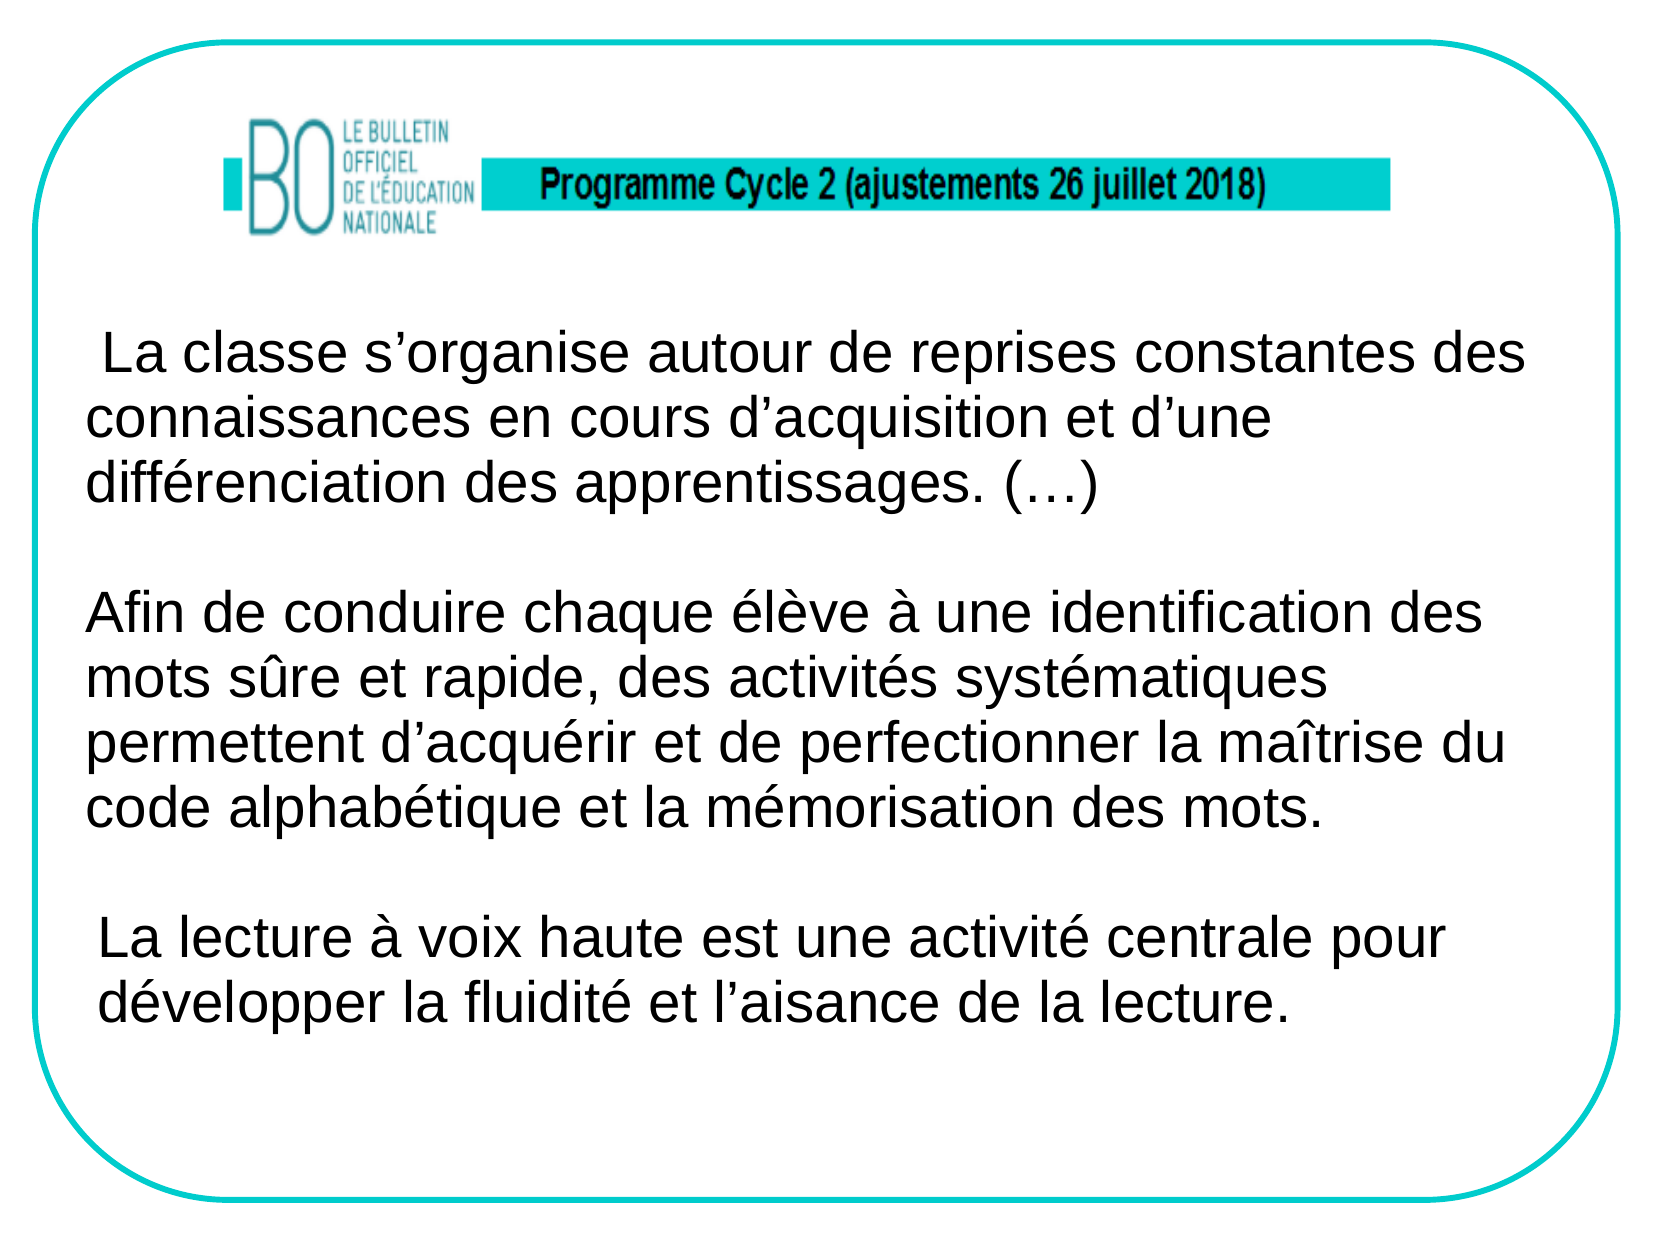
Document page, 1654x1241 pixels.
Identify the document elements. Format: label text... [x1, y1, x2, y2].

text_box La lecture à voix haute est une activité centrale pour développer la fluidité et l’aisance de la lecture. [82, 897, 1524, 1043]
picture [200, 106, 1406, 257]
text_box La classe s’organise autour de reprises constantes des connaissances en cours d’acquisition et d’une différenciation des apprentissages. (…) Afin de conduire chaque élève à une identification des mots sûre et rapide, des activités systématiques permettent d’acquérir et de perfectionner la maîtrise du code alphabétique et la mémorisation des mots. [70, 311, 1595, 847]
